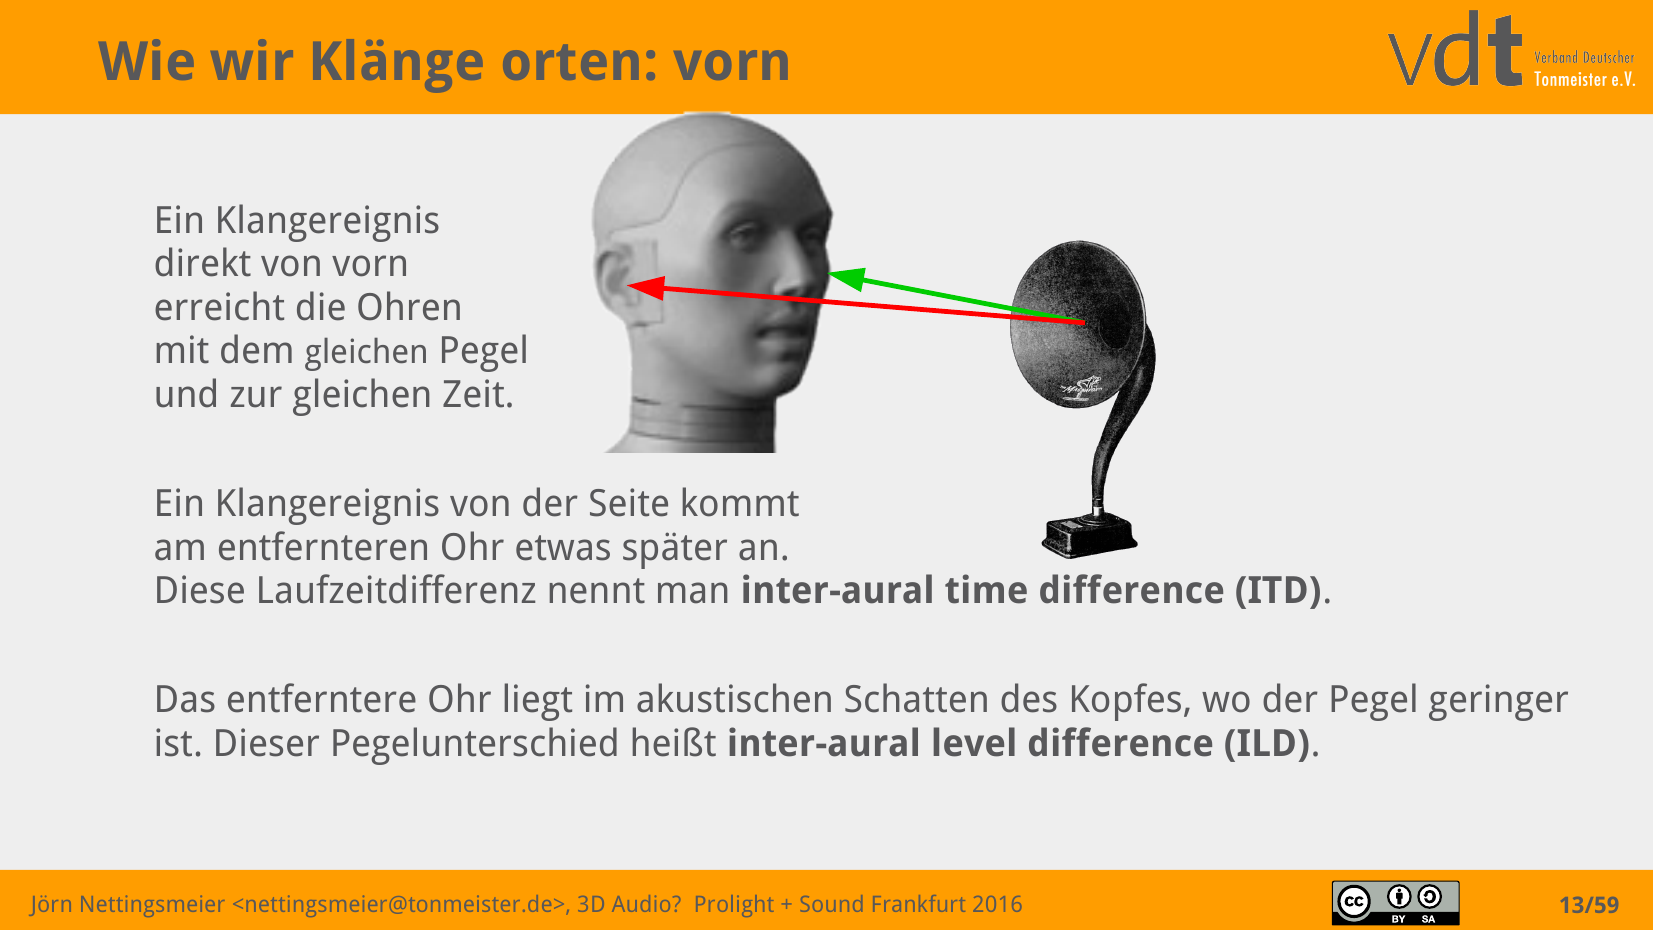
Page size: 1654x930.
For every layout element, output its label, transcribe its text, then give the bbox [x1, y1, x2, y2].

list Ein Klangereignis direkt von vorn erreicht die Ohren mit dem gleichen Pegel und zur gleichen Zeit. Ein Klangereignis von der Seite kommt am entfernteren Ohr etwas später an. Diese Laufzeitdifferenz nennt man inter-aural time difference (ITD). Das entferntere Ohr liegt im akustischen Schatten des Kopfes, wo der Pegel geringer ist. Dieser Pegelunterschied heißt inter-aural level difference (ILD). [82, 198, 1600, 840]
picture [336, 119, 1057, 198]
title Wie wir Klänge orten: vorn [98, 4, 1216, 119]
picture [1377, 0, 1646, 104]
